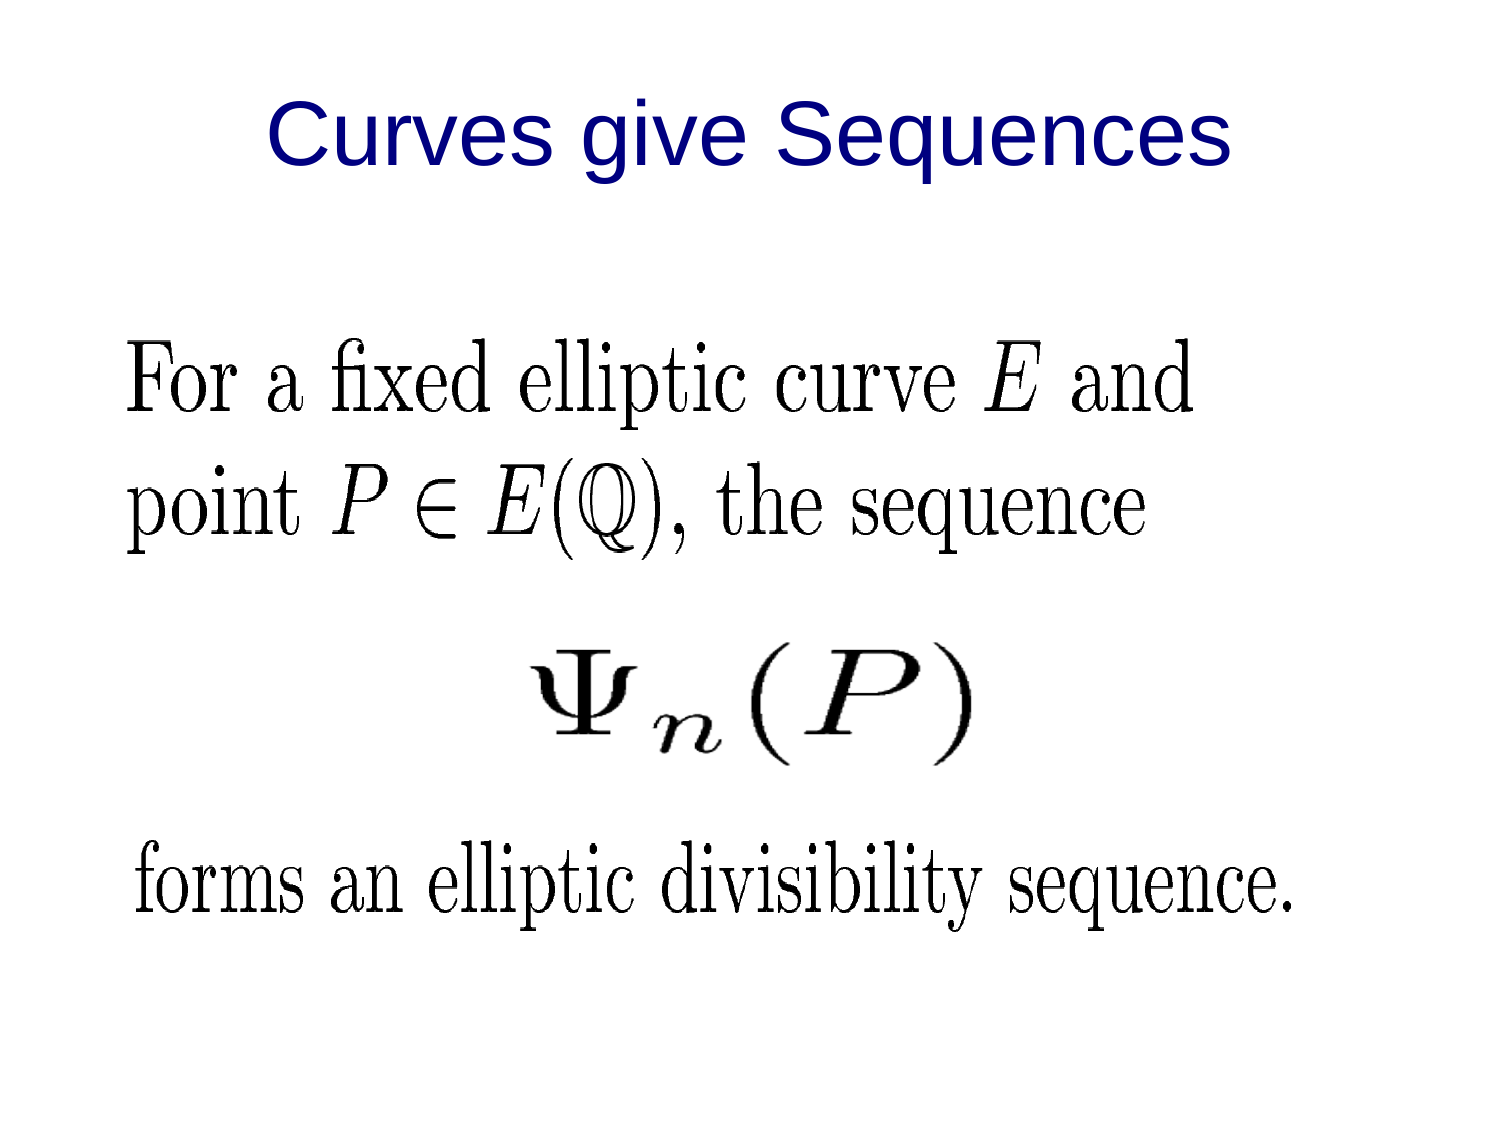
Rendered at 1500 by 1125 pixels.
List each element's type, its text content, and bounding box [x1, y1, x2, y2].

picture [128, 833, 1300, 945]
picture [118, 331, 1205, 568]
picture [502, 626, 1005, 775]
title Curves give Sequences [75, 52, 1425, 226]
